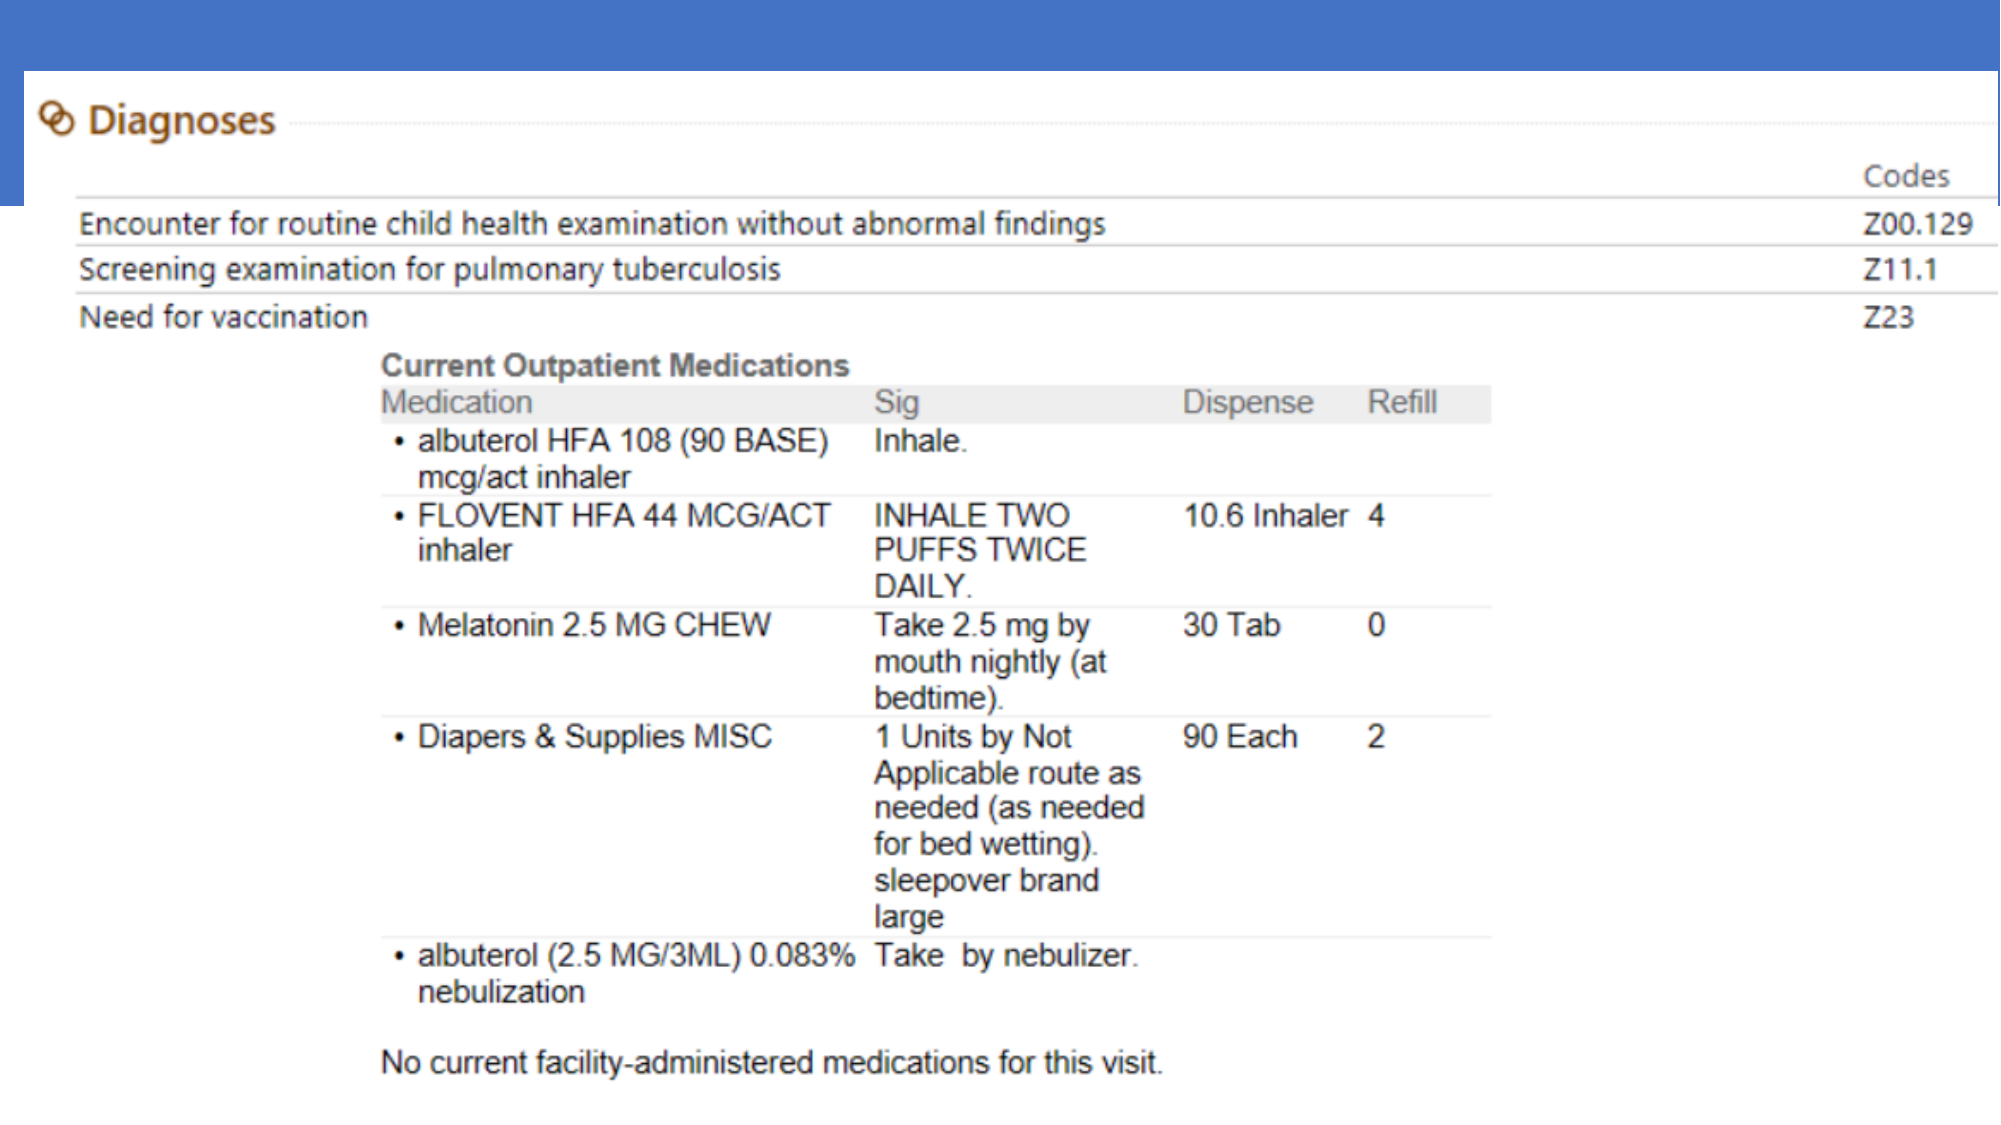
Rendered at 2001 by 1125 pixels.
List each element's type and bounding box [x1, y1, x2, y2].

table_header [0, 0, 2000, 206]
picture [24, 71, 1998, 1087]
